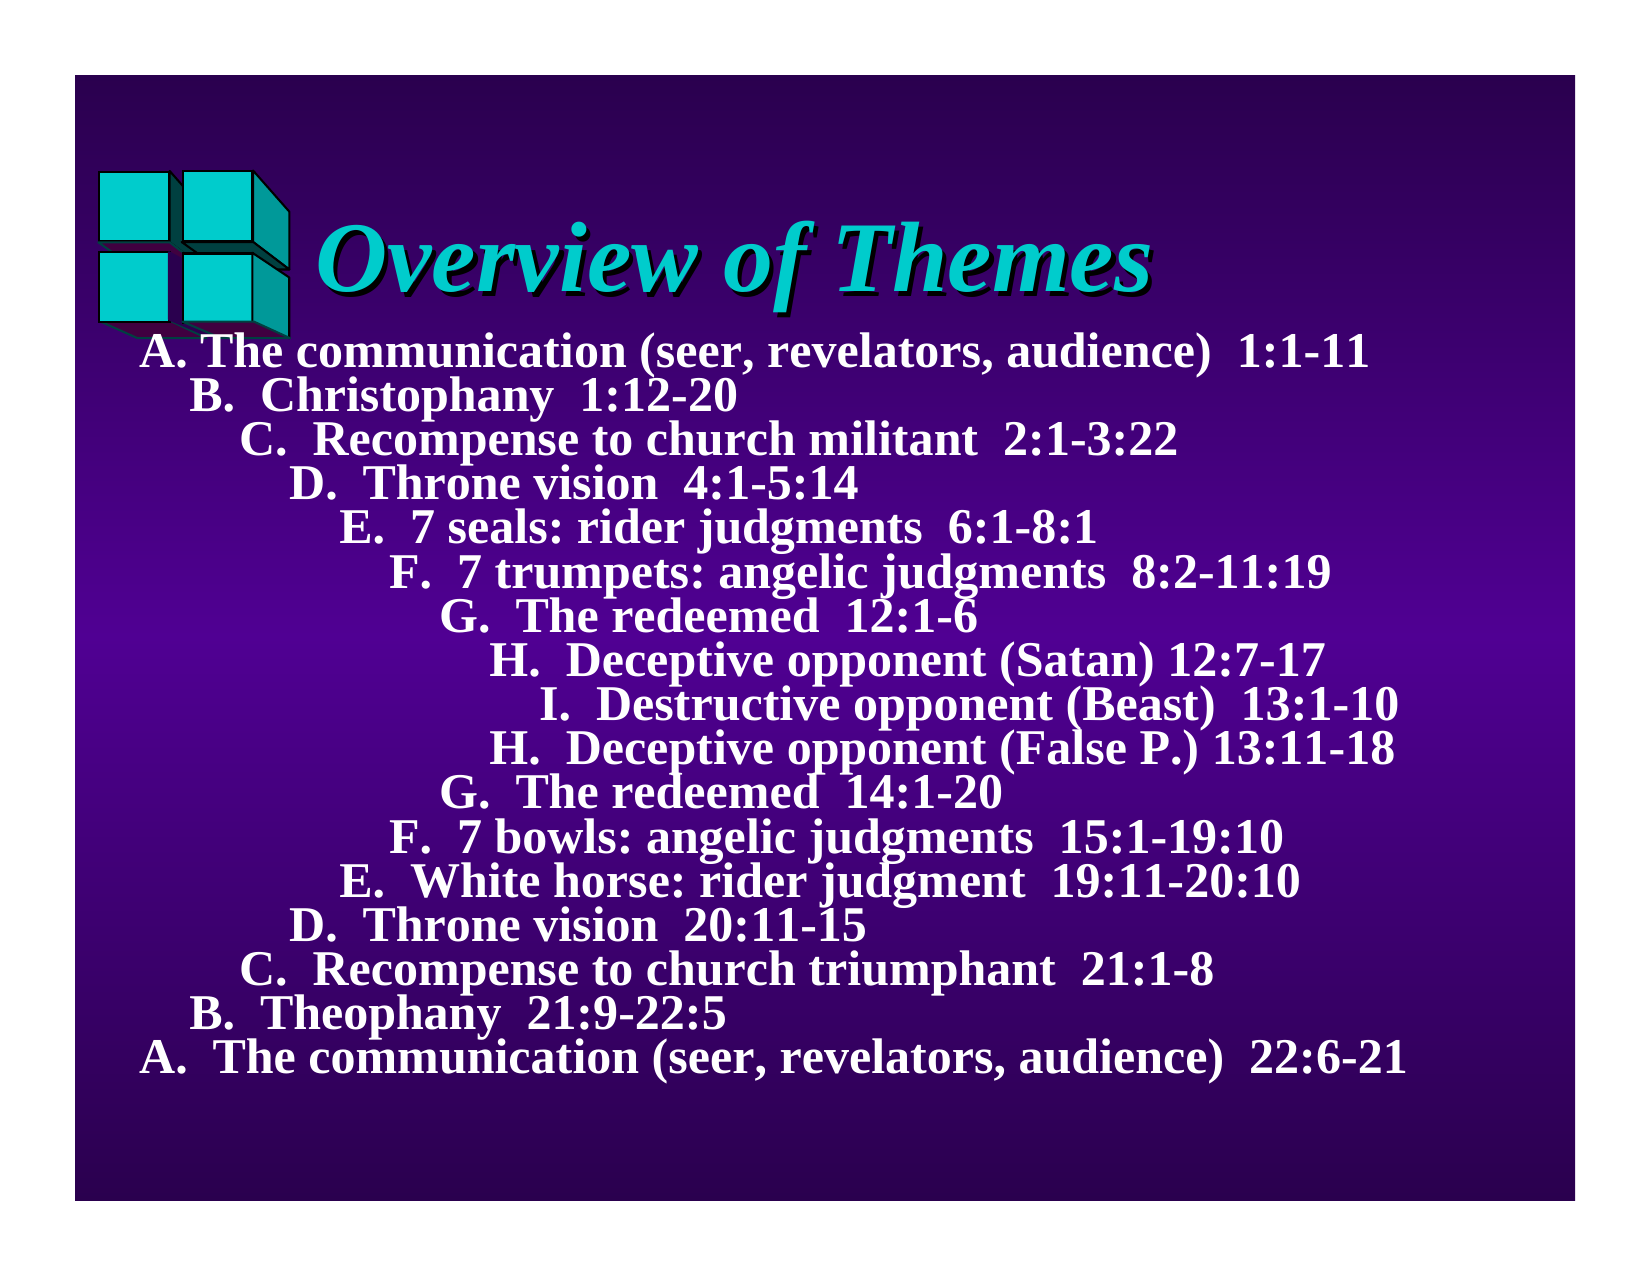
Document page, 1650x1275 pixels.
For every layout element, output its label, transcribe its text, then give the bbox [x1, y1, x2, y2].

title Overview of Themes [299, 153, 1463, 324]
list A. The communication (seer, revelators, audience) 1:1-11 B. Christophany 1:12-20 C. Recompense to church militant 2:1-3:22 D. Throne vision 4:1-5:14 E. 7 seals: rider judgments 6:1-8:1 F. 7 trumpets: angelic judgments 8:2-11:19 G. The redeemed 12:1-6 H. Deceptive opponent (Satan) 12:7-17 I. Destructive opponent (Beast) 13:1-10 H. Deceptive opponent (False P.) 13:11-18 G. The redeemed 14:1-20 F. 7 bowls: angelic judgments 15:1-19:10 E. White horse: rider judgment 19:11-20:10 D. Throne vision 20:11-15 C. Recompense to church triumphant 21:1-8 B. Theophany 21:9-22:5 A. The communication (seer, revelators, audience) 22:6-21 [124, 324, 1488, 1275]
